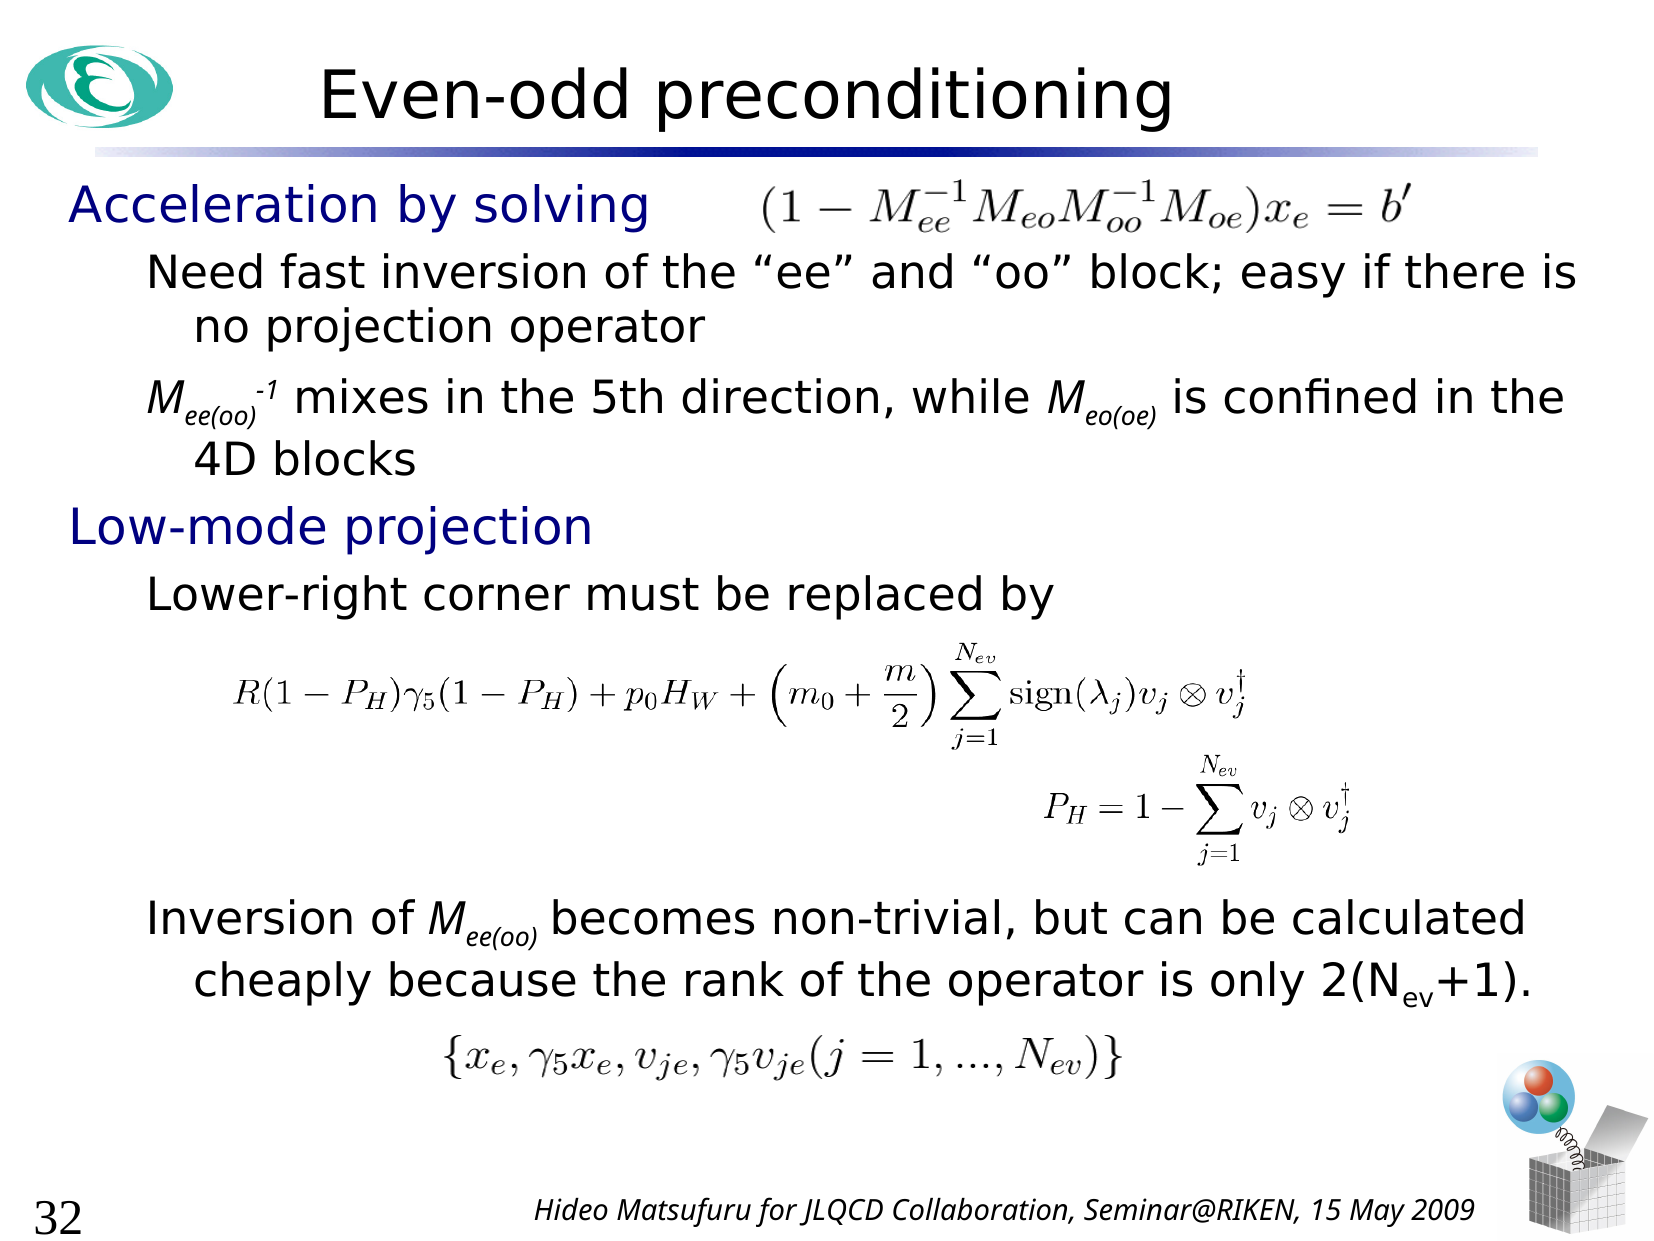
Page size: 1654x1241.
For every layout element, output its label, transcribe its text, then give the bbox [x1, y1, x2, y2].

picture [20, 37, 179, 136]
picture [444, 1035, 1122, 1081]
list Acceleration by solving Need fast inversion of the “ee” and “oo” block; easy if there is no projection operator Mee(oo)-1 mixes in the 5th direction, while Meo(oe) is confined in the 4D blocks Low-mode projection Lower-right corner must be replaced by Inversion of Mee(oo) becomes non-trivial, but can be calculated cheaply because the rank of the operator is only 2(Nev+1). [51, 176, 1605, 987]
picture [1497, 1053, 1654, 1241]
picture [95, 147, 1538, 157]
picture [763, 179, 1412, 235]
picture [233, 642, 1245, 750]
picture [1044, 754, 1349, 866]
title Even-odd preconditioning [195, 46, 1300, 145]
